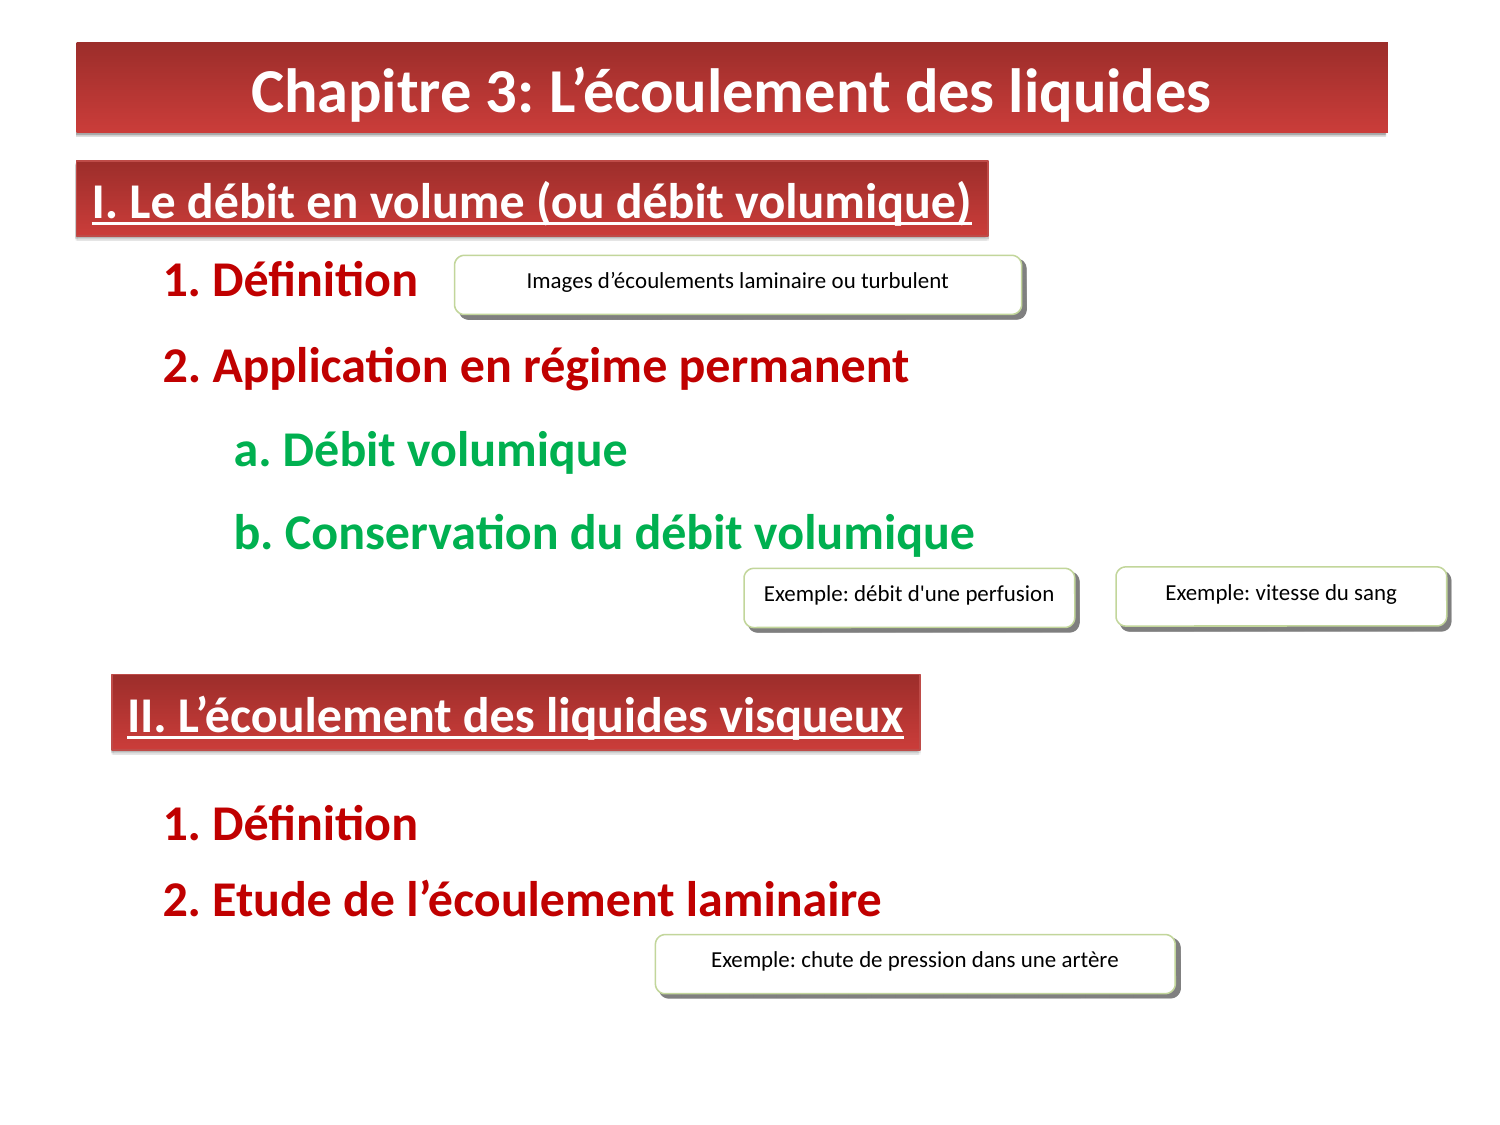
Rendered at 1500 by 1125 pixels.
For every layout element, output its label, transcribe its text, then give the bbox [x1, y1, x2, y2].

text_box I. Le débit en volume (ou débit volumique) [76, 160, 989, 236]
text_box Images d’écoulements laminaire ou turbulent [454, 255, 1022, 315]
text_box a. Débit volumique [218, 408, 644, 485]
text_box II. L’écoulement des liquides visqueux [112, 674, 921, 750]
text_box 1. Définition [147, 238, 435, 314]
text_box Exemple: chute de pression dans une artère [655, 934, 1176, 994]
text_box 1. Définition [147, 783, 435, 858]
text_box 2. Etude de l’écoulement laminaire [147, 858, 898, 934]
text_box Exemple: débit d'une perfusion [744, 568, 1075, 628]
text_box Exemple: vitesse du sang [1116, 566, 1447, 627]
text_box 2. Application en régime permanent [147, 324, 925, 400]
text_box b. Conservation du débit volumique [218, 491, 991, 567]
text_box Chapitre 3: L’écoulement des liquides [76, 42, 1388, 133]
